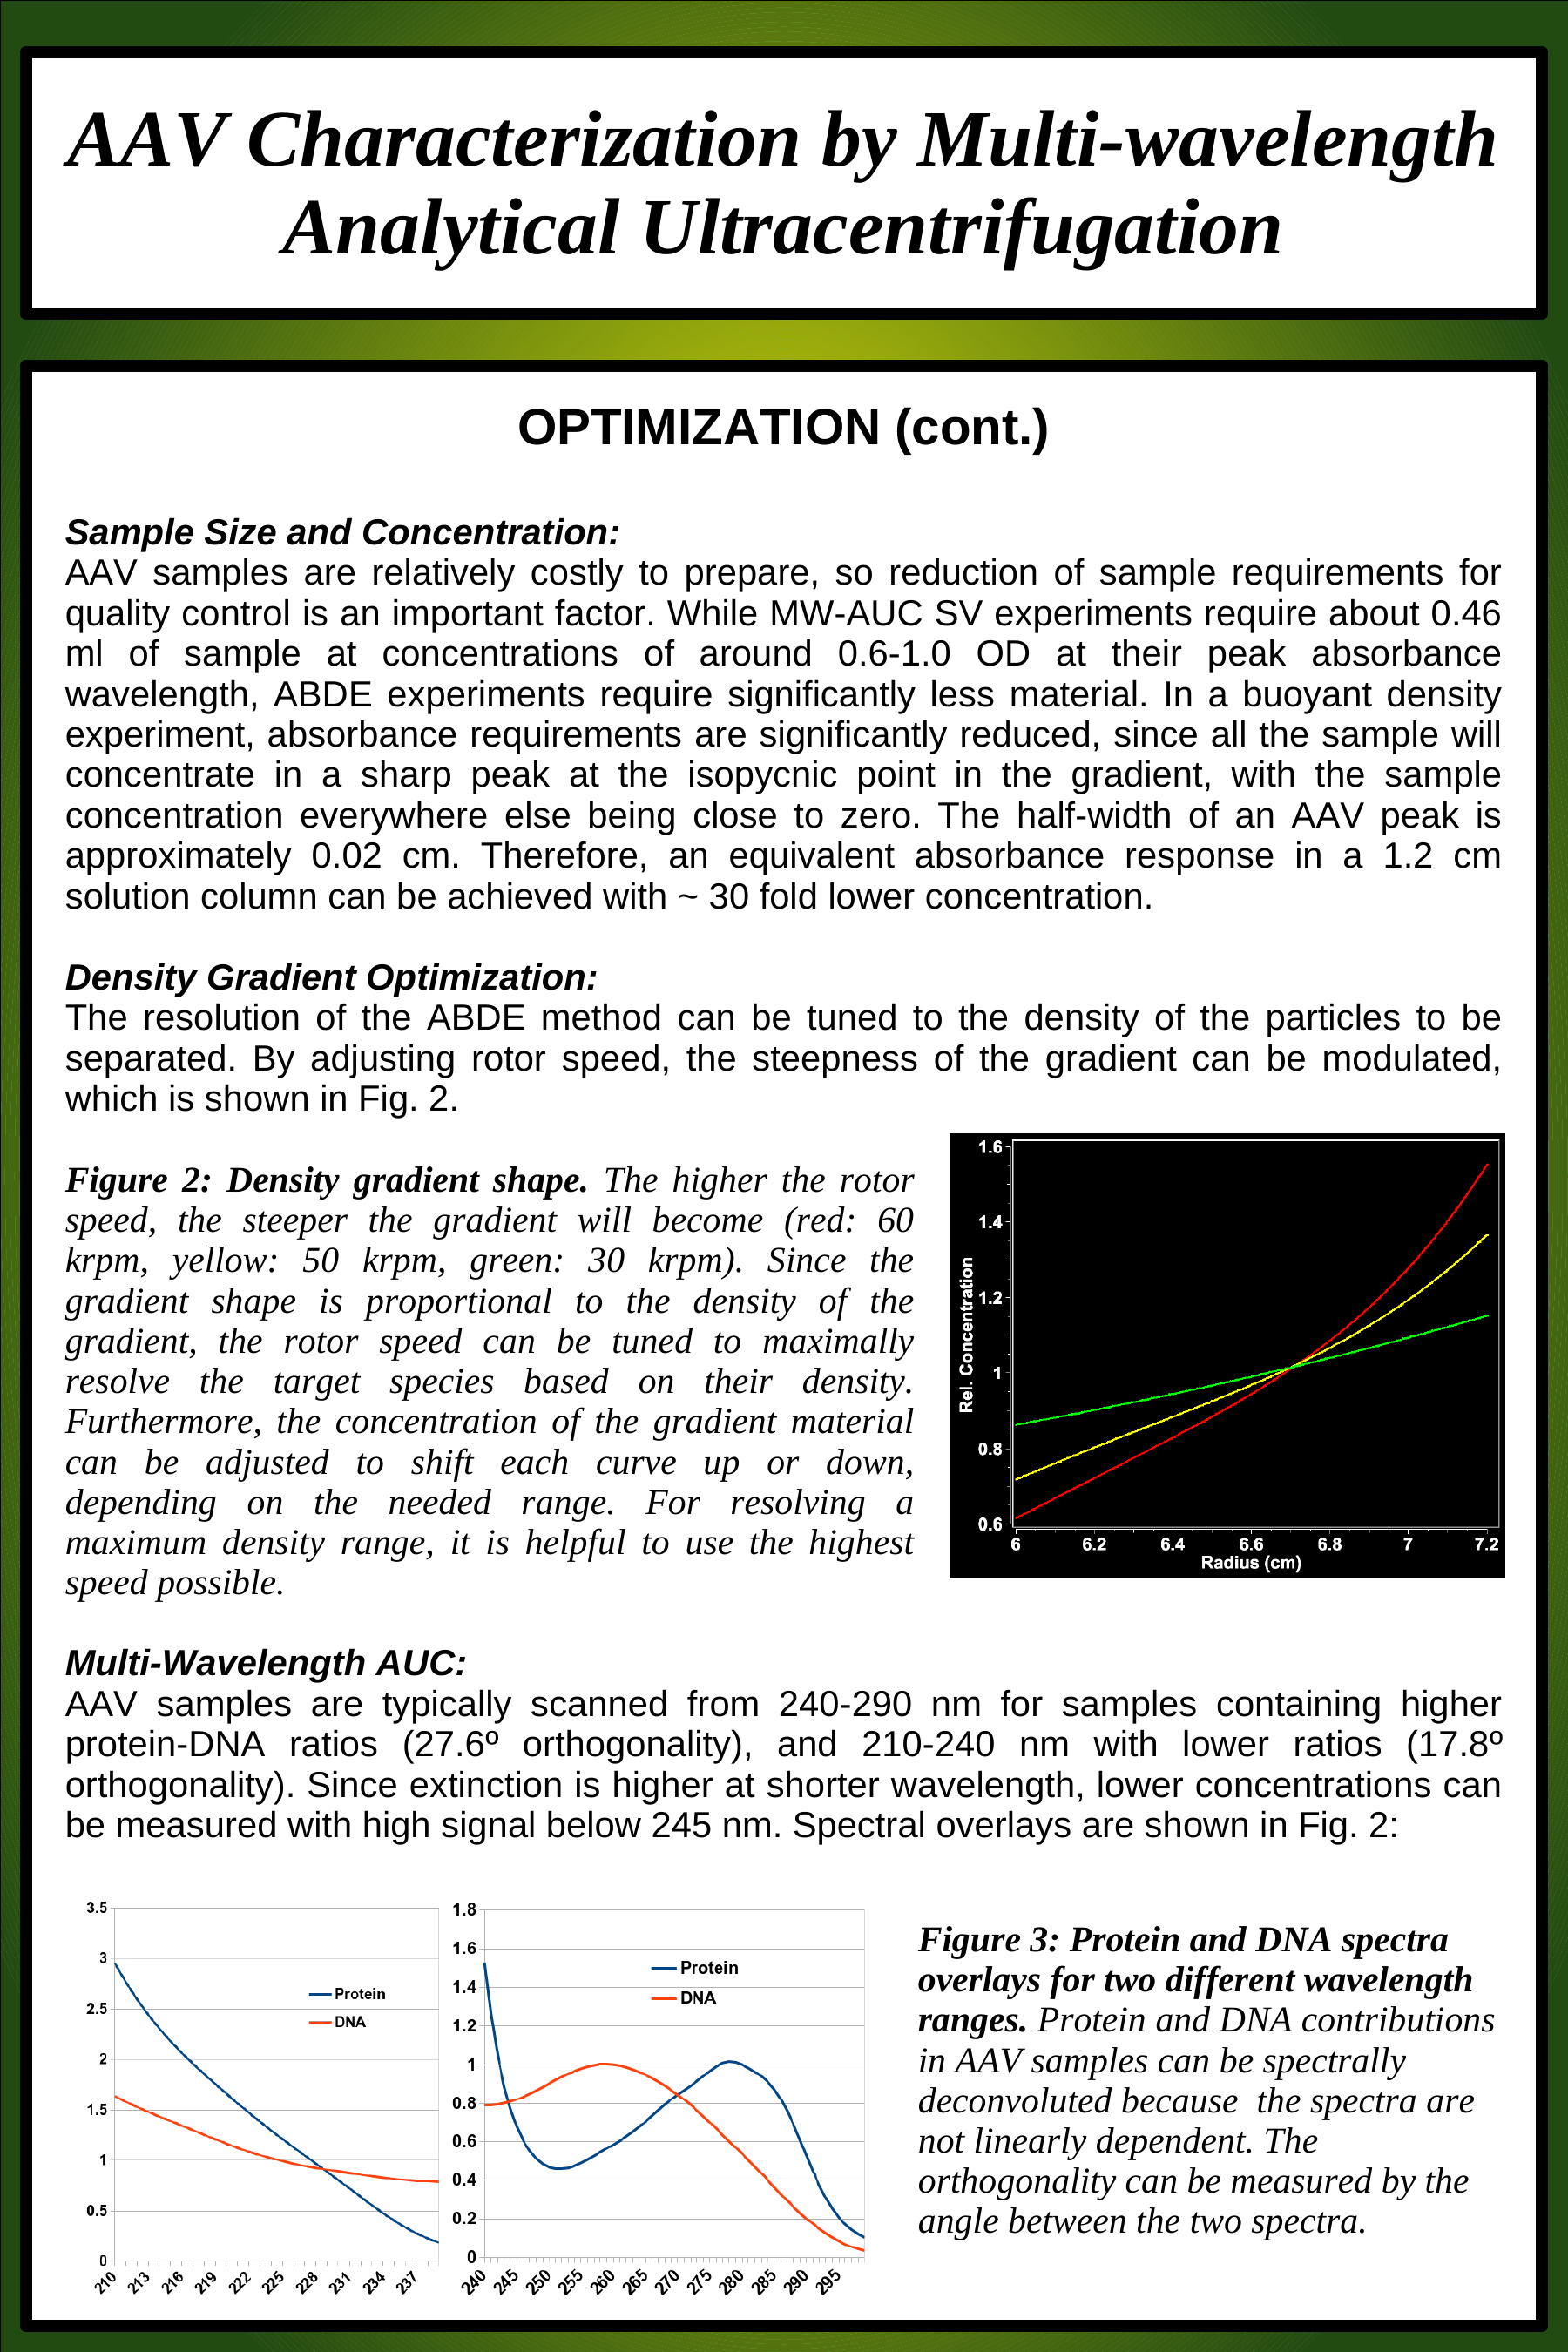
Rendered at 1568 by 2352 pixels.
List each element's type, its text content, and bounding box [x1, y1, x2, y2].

picture [452, 1903, 865, 2295]
picture [86, 1902, 439, 2295]
text_box Figure 3: Protein and DNA spectra overlays for two different wavelength ranges. Protein and DNA contributions in AAV samples can be spectrally deconvoluted because the spectra are not linearly dependent. The orthogonality can be measured by the angle between the two spectra. [904, 1912, 1521, 2288]
text_box [0, 0, 1568, 2352]
text_box AAV Characterization by Multi-wavelength Analytical Ultracentrifugation [26, 51, 1543, 314]
picture [950, 1133, 1505, 1578]
text_box OPTIMIZATION (cont.) Sample Size and Concentration: AAV samples are relatively costly to prepare, so reduction of sample requirements for quality control is an important factor. While MW-AUC SV experiments require about 0.46 ml of sample at concentrations of around 0.6-1.0 OD at their peak absorbance wavelength, ABDE experiments require significantly less material. In a buoyant density experiment, absorbance requirements are significantly reduced, since all the sample will concentrate in a sharp peak at the isopycnic point in the gradient, with the sample concentration everywhere else being close to zero. The half-width of an AAV peak is approximately 0.02 cm. Therefore, an equivalent absorbance response in a 1.2 cm solution column can be achieved with ~ 30 fold lower concentration. Density Gradient Optimization: The resolution of the ABDE method can be tuned to the density of the particles to be separated. By adjusting rotor speed, the steepness of the gradient can be modulated, which is shown in Fig. 2. Figure 2: Density gradient shape. The higher the rotor speed, the steeper the gradient will become (red: 60 krpm, yellow: 50 krpm, green: 30 krpm). Since the gradient shape is proportional to the density of the gradient, the rotor speed can be tuned to maximally resolve the target species based on their density. Furthermore, the concentration of the gradient material can be adjusted to shift each curve up or down, depending on the needed range. For resolving a maximum density range, it is helpful to use the highest speed possible. Multi-Wavelength AUC: AAV samples are typically scanned from 240-290 nm for samples containing higher protein-DNA ratios (27.6º orthogonality), and 210-240 nm with lower ratios (17.8º orthogonality). Since extinction is higher at shorter wavelength, lower concentrations can be measured with high signal below 245 nm. Spectral overlays are shown in Fig. 2: [52, 392, 1517, 2346]
